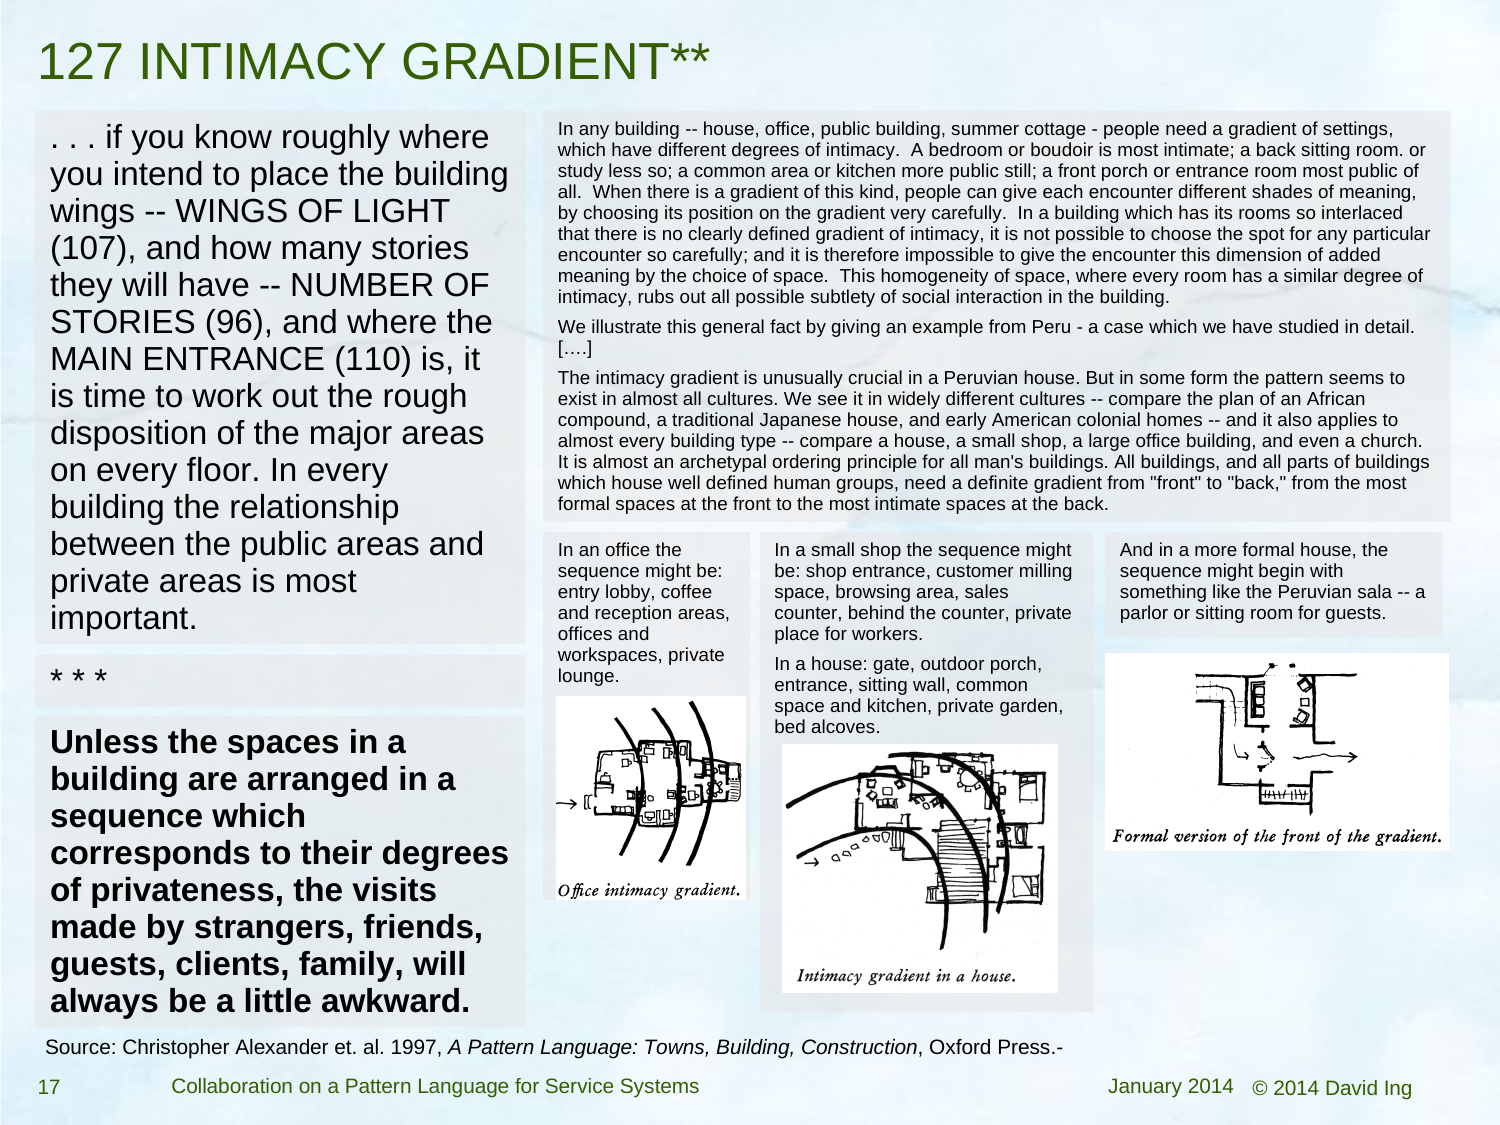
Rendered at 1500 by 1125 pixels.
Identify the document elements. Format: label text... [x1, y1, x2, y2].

text_box In an office the sequence might be: entry lobby, coffee and reception areas, offices and workspaces, private lounge. [543, 531, 751, 901]
title 127 INTIMACY GRADIENT** [37, 37, 1463, 152]
picture [0, 0, 1500, 1125]
text_box In any building -- house, office, public building, summer cottage - people need a gradient of settings, which have different degrees of intimacy. A bedroom or boudoir is most intimate; a back sitting room. or study less so; a common area or kitchen more public still; a front porch or entrance room most public of all. When there is a gradient of this kind, people can give each encounter different shades of meaning, by choosing its position on the gradient very carefully. In a building which has its rooms so interlaced that there is no clearly defined gradient of intimacy, it is not possible to choose the spot for any particular encounter so carefully; and it is therefore impossible to give the encounter this dimension of added meaning by the choice of space. This homogeneity of space, where every room has a similar degree of intimacy, rubs out all possible subtlety of social interaction in the building. We illustrate this general fact by giving an example from Peru - a case which we have studied in detail. [….] The intimacy gradient is unusually crucial in a Peruvian house. But in some form the pattern seems to exist in almost all cultures. We see it in widely different cultures -- compare the plan of an African compound, a traditional Japanese house, and early American colonial homes -- and it also applies to almost every building type -- compare a house, a small shop, a large office building, and even a church. It is almost an archetypal ordering principle for all man's buildings. All buildings, and all parts of buildings which house well defined human groups, need a definite gradient from "front" to "back," from the most formal spaces at the front to the most intimate spaces at the back. [543, 110, 1451, 522]
text_box . . . if you know roughly where you intend to place the building wings -- WINGS OF LIGHT (107), and how many stories they will have -- NUMBER OF STORIES (96), and where the MAIN ENTRANCE (110) is, it is time to work out the rough disposition of the major areas on every floor. In every building the relationship between the public areas and private areas is most important. [35, 110, 526, 644]
text_box Source: Christopher Alexander et. al. 1997, A Pattern Language: Towns, Building, Construction, Oxford Press.- [30, 1026, 1426, 1088]
text_box Unless the spaces in a building are arranged in a sequence which corresponds to their degrees of privateness, the visits made by strangers, friends, guests, clients, family, will always be a little awkward. [35, 715, 526, 1028]
text_box In a small shop the sequence might be: shop entrance, customer milling space, browsing area, sales counter, behind the counter, private place for workers. In a house: gate, outdoor porch, entrance, sitting wall, common space and kitchen, private garden, bed alcoves. [759, 531, 1094, 1013]
text_box * * * [35, 655, 526, 708]
text_box And in a more formal house, the sequence might begin with something like the Peruvian sala -- a parlor or sitting room for guests. [1105, 531, 1443, 638]
